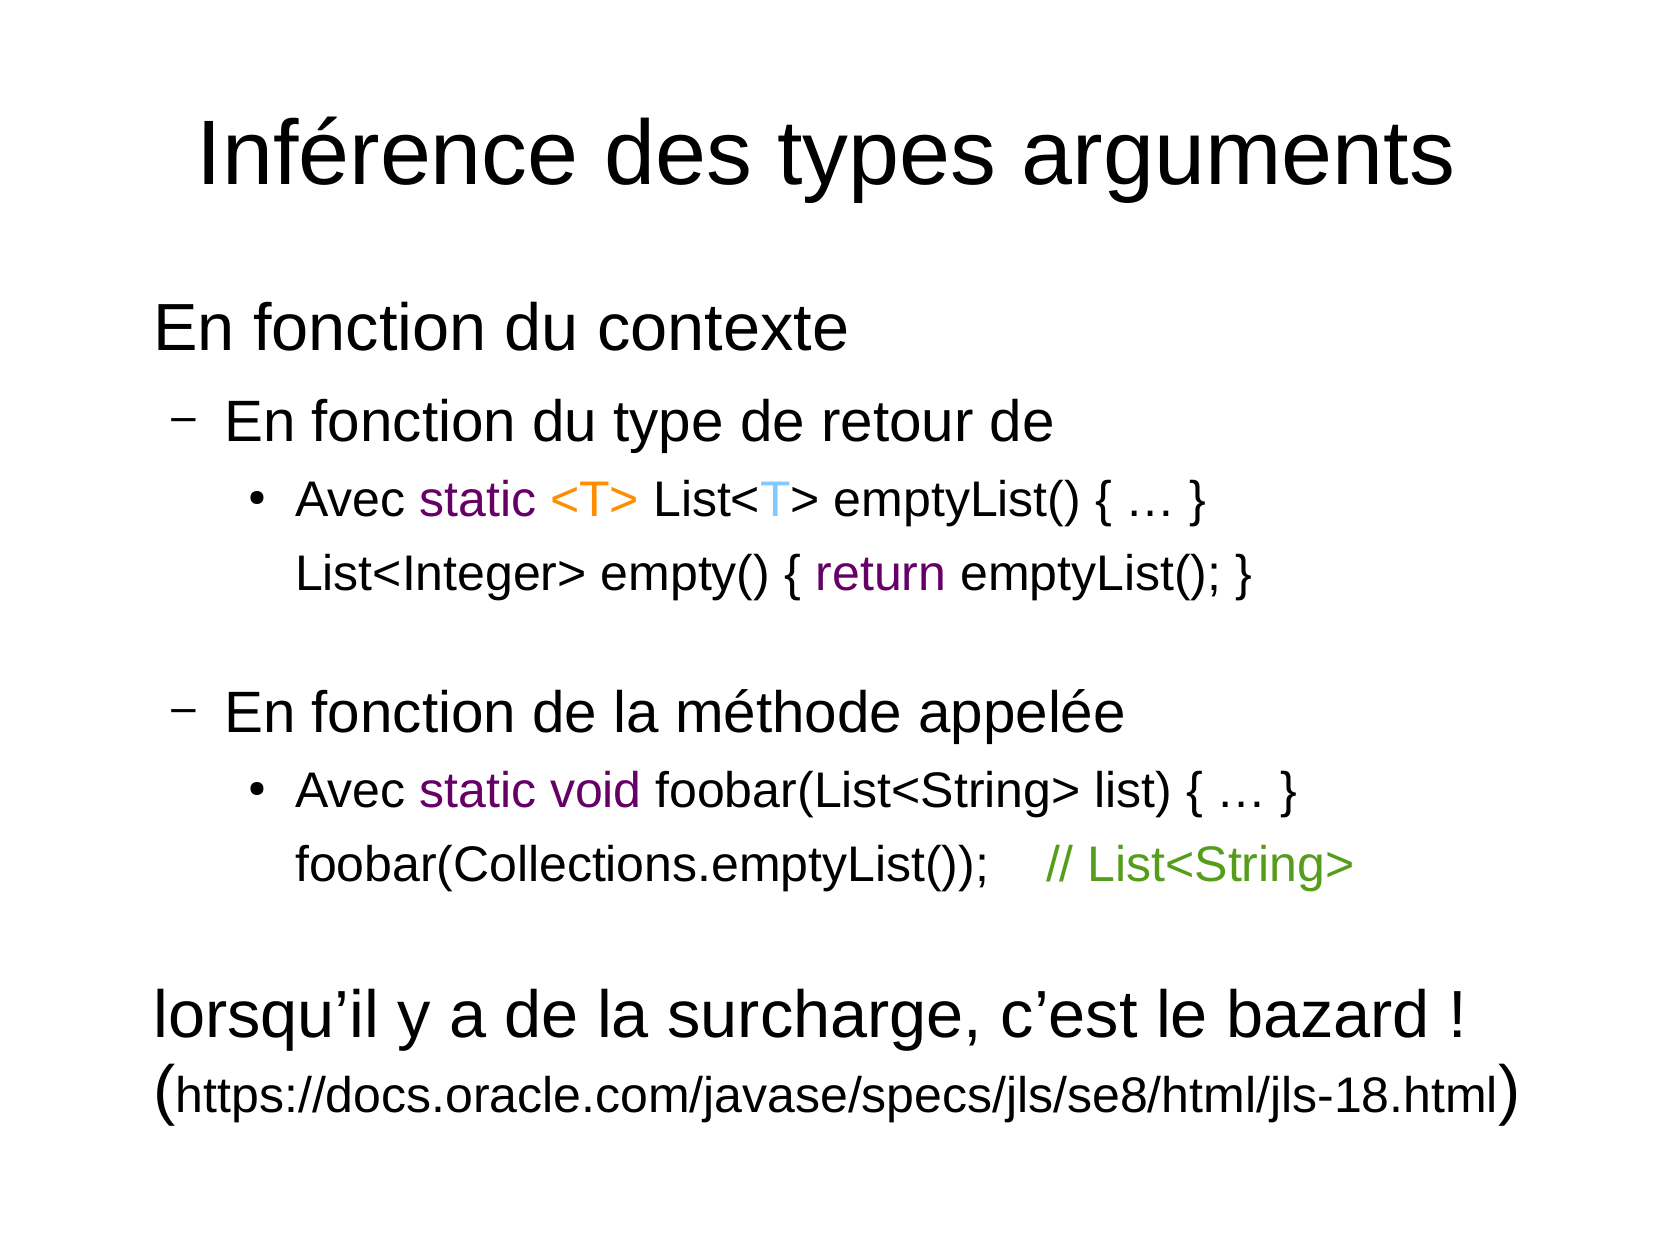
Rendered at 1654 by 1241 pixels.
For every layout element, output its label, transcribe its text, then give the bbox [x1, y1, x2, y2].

title Inférence des types arguments [82, 49, 1571, 257]
list En fonction du contexte En fonction du type de retour de Avec static <T> List<T> emptyList() { … } List<Integer> empty() { return emptyList(); } En fonction de la méthode appelée Avec static void foobar(List<String> list) { … } foobar(Collections.emptyList()); // List<String> lorsqu’il y a de la surcharge, c’est le bazard ! (https://docs.oracle.com/javase/specs/jls/se8/html/jls-18.html) [82, 290, 1571, 1156]
